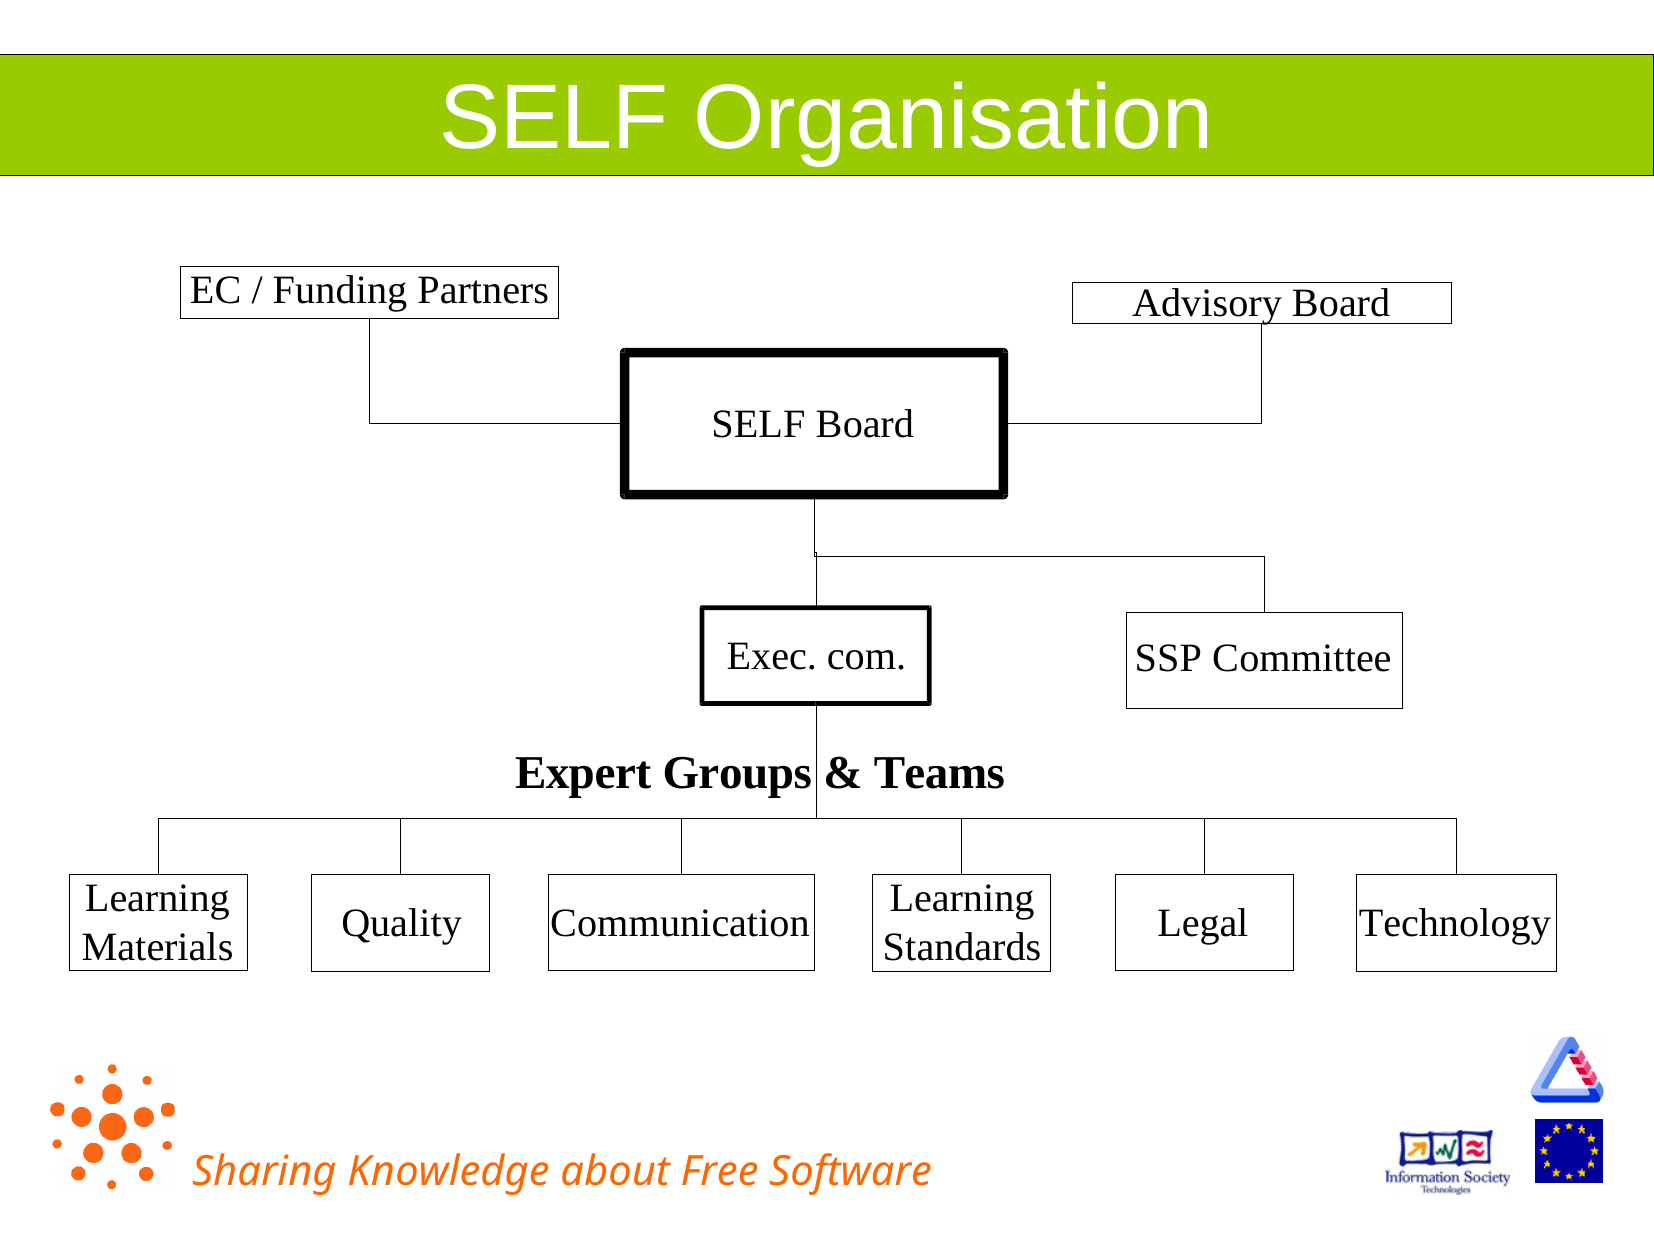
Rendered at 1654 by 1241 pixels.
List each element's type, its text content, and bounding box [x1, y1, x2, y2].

picture [1385, 1130, 1510, 1195]
picture [69, 266, 1560, 975]
title SELF Organisation [82, 59, 1571, 174]
picture [50, 1064, 175, 1189]
picture [1530, 1036, 1604, 1104]
picture [1535, 1119, 1603, 1183]
